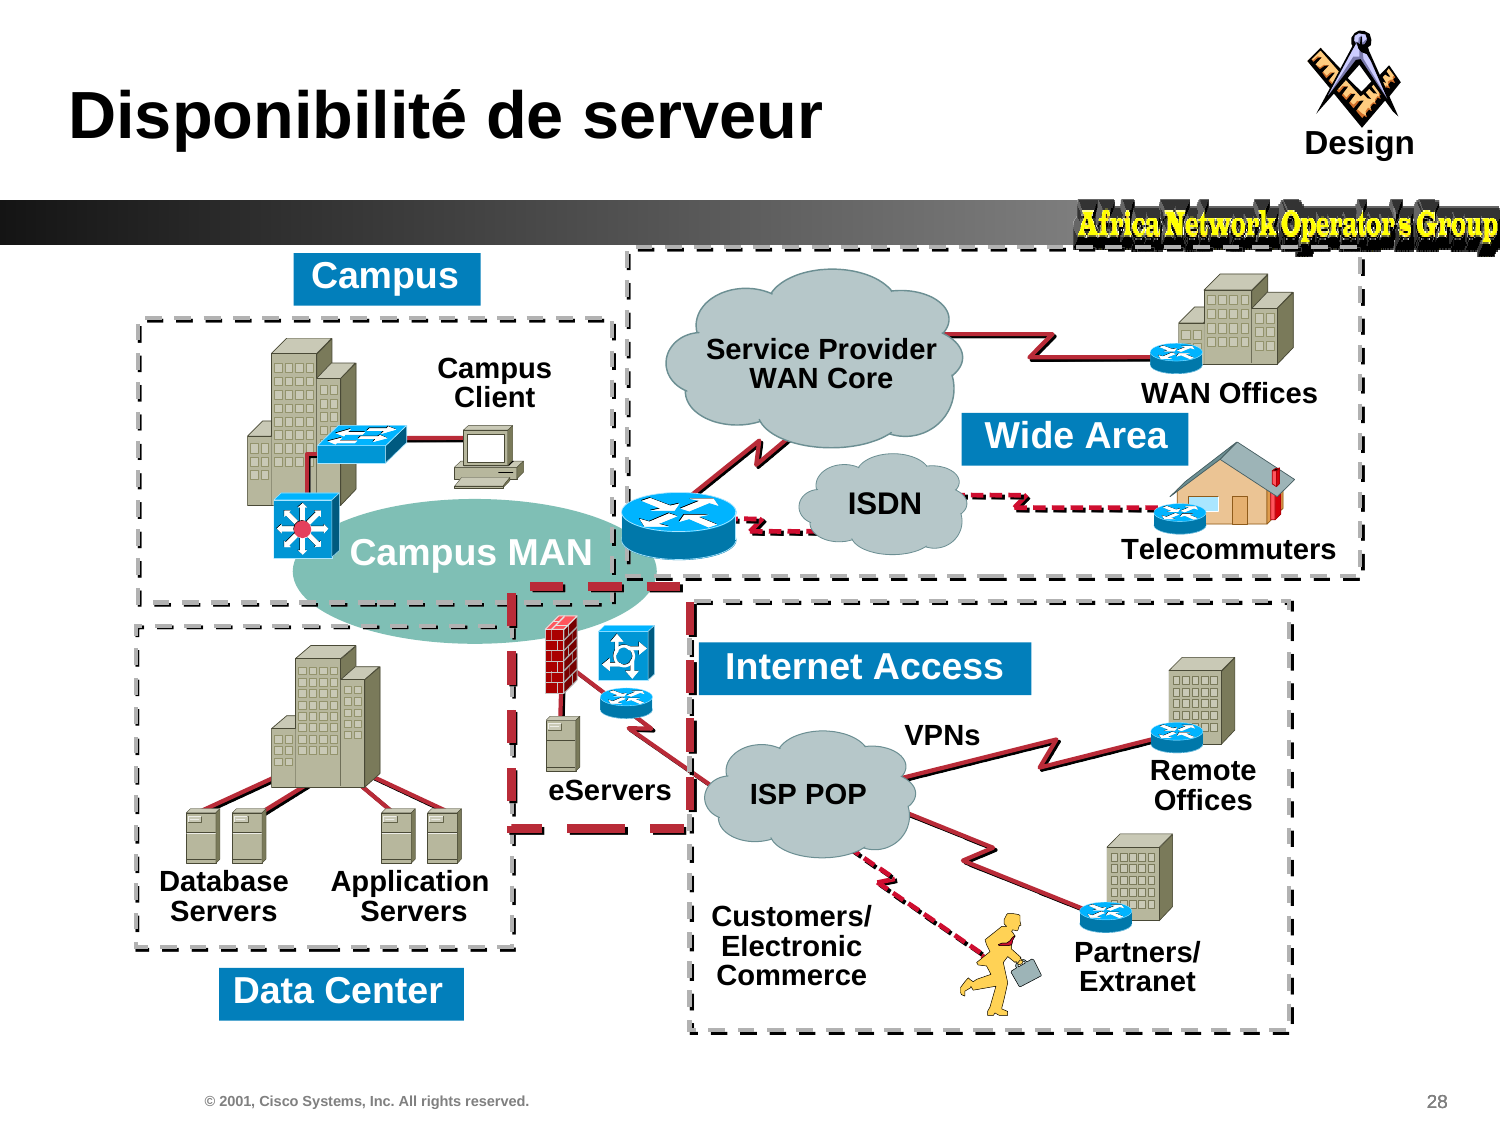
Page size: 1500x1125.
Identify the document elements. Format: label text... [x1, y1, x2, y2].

text_box Telecommuters [1106, 528, 1352, 572]
picture [644, 499, 678, 510]
picture [642, 514, 675, 527]
picture [1179, 354, 1192, 359]
text_box [698, 642, 1032, 696]
picture [597, 624, 656, 682]
text_box Campus Client [423, 347, 567, 421]
picture [1106, 833, 1174, 922]
picture [600, 712, 618, 719]
picture [1163, 347, 1175, 351]
picture [798, 452, 968, 556]
text_box Remote Offices [1125, 750, 1282, 823]
text_box Wide Area [972, 408, 1191, 463]
picture [330, 439, 355, 443]
picture [1179, 347, 1192, 351]
picture [1182, 514, 1196, 519]
picture [369, 425, 394, 433]
picture [278, 504, 327, 553]
picture [1160, 354, 1172, 359]
picture [247, 338, 357, 506]
picture [1079, 926, 1097, 933]
picture [600, 687, 653, 704]
picture [1186, 367, 1203, 374]
picture [1150, 657, 1236, 754]
picture [1150, 368, 1166, 374]
picture [1164, 514, 1177, 521]
picture [1153, 441, 1296, 525]
picture [1070, 180, 1500, 366]
text_box Database Servers [131, 861, 317, 935]
picture [1163, 726, 1175, 730]
picture [960, 913, 1042, 1016]
picture [185, 808, 221, 864]
text_box [293, 253, 481, 306]
picture [683, 499, 716, 510]
picture [1079, 902, 1104, 918]
picture [381, 808, 416, 864]
picture [634, 712, 653, 719]
text_box ISDN [834, 481, 937, 528]
picture [1165, 507, 1178, 511]
text_box [292, 498, 657, 644]
picture [681, 515, 715, 528]
picture [629, 699, 642, 704]
text_box Campus [298, 248, 482, 303]
picture [1307, 29, 1402, 118]
text_box Data Center [220, 963, 466, 1018]
picture [664, 267, 965, 450]
text_box Design [1292, 118, 1428, 168]
text_box [961, 412, 1169, 466]
text_box Partners/ Extranet [1060, 931, 1216, 1005]
picture [360, 436, 384, 441]
text_box Application Servers [317, 861, 528, 935]
text_box VPNs [890, 714, 995, 759]
picture [232, 808, 267, 864]
picture [1114, 925, 1133, 933]
picture [1108, 913, 1121, 918]
picture [271, 645, 381, 788]
picture [1150, 343, 1165, 349]
picture [1161, 733, 1173, 738]
picture [332, 551, 340, 559]
picture [1180, 726, 1193, 730]
picture [703, 729, 917, 859]
picture [688, 492, 737, 539]
picture [1180, 733, 1193, 738]
text_box Campus MAN [335, 525, 607, 581]
text_box [219, 967, 464, 1021]
text_box ISP POP [736, 772, 881, 818]
picture [427, 808, 462, 864]
picture [545, 715, 581, 772]
text_box WAN Offices [1127, 371, 1332, 417]
text_box Service Provider WAN Core [692, 328, 952, 402]
picture [621, 492, 670, 510]
picture [621, 542, 737, 561]
text_box eServers [517, 737, 703, 814]
text_box Customers/ Electronic Commerce [677, 896, 906, 999]
title Disponibilité de serveur [54, 73, 930, 160]
picture [544, 615, 578, 695]
picture [1153, 527, 1207, 535]
picture [453, 425, 525, 489]
picture [339, 430, 363, 435]
picture [386, 425, 408, 464]
text_box Internet Access [713, 639, 1027, 694]
